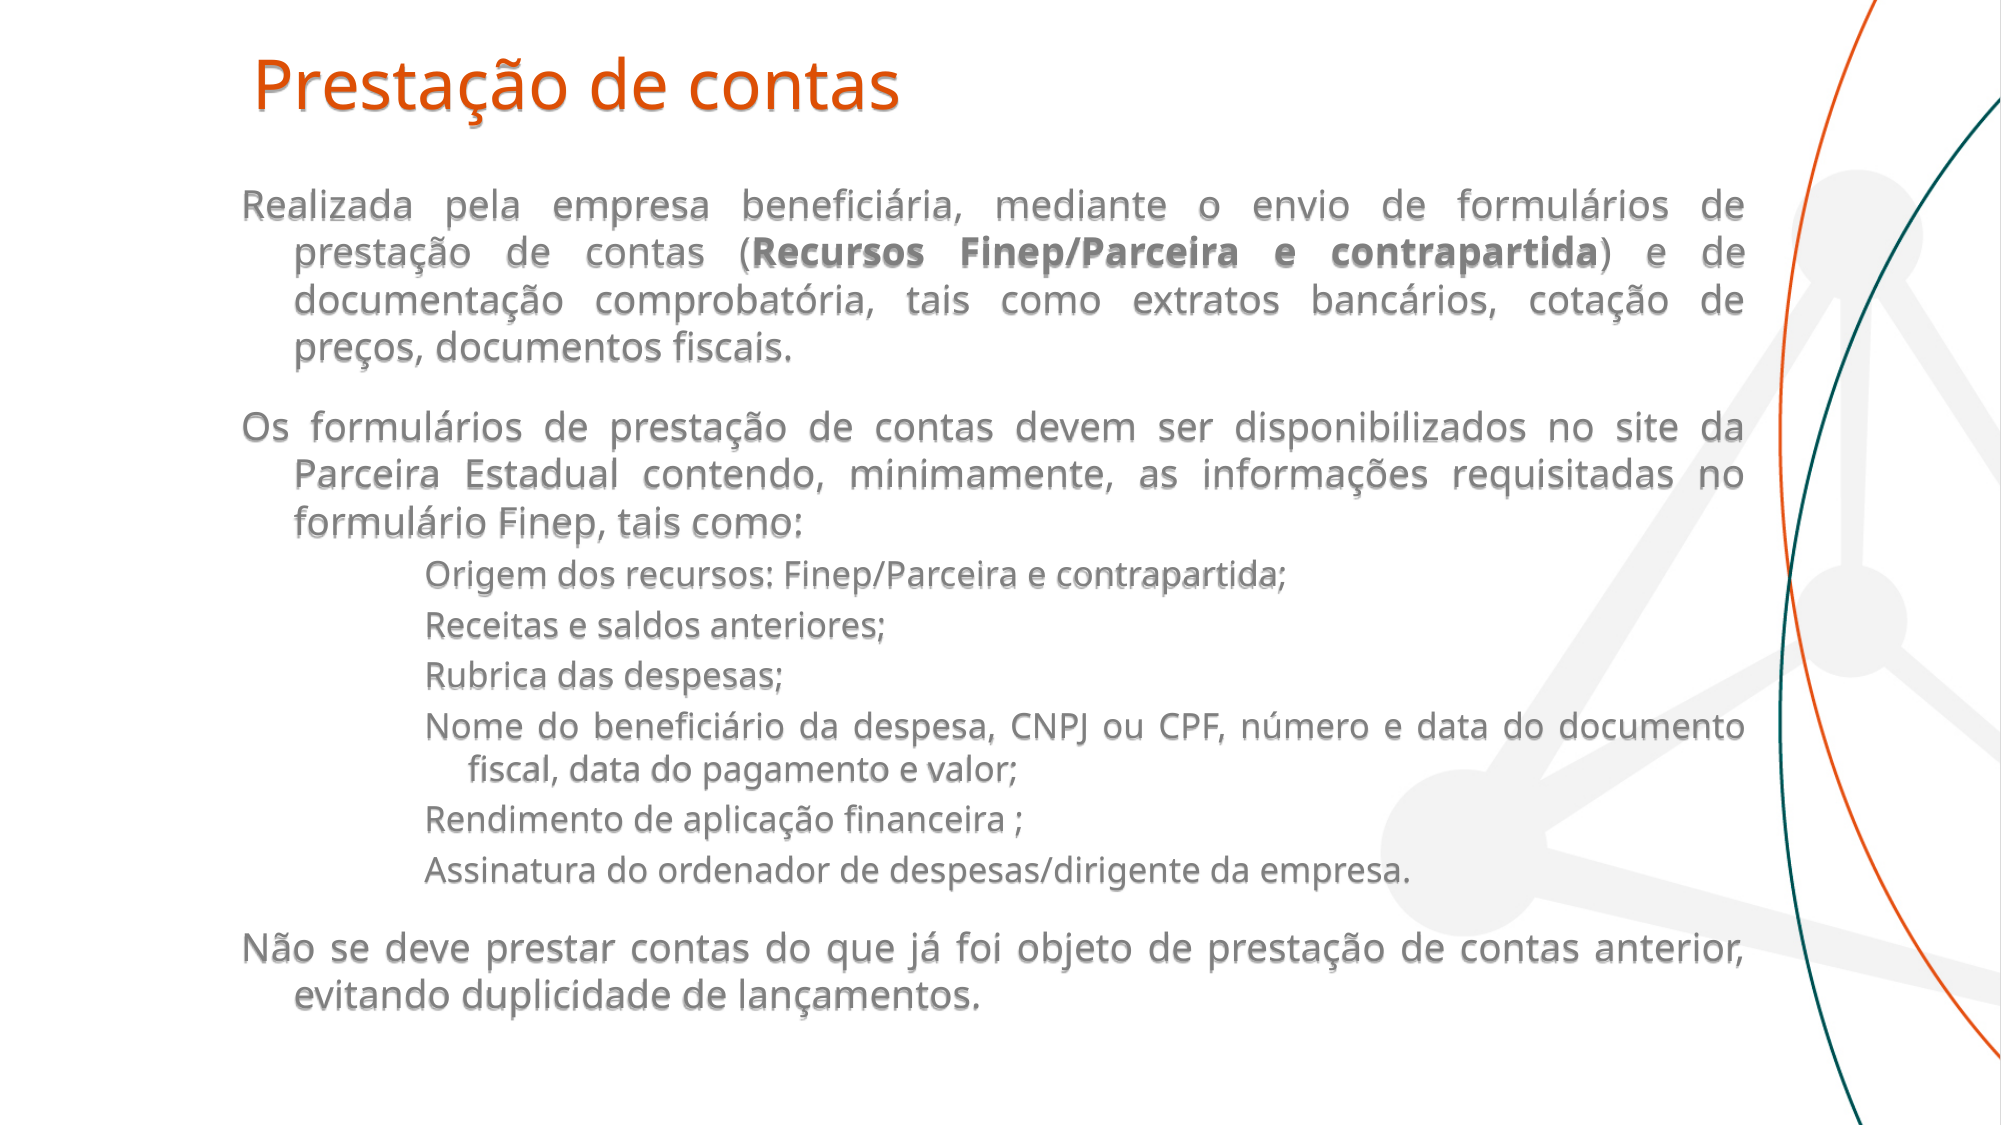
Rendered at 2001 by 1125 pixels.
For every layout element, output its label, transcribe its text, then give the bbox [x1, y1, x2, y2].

text_box Prestação de contas [237, 27, 1250, 138]
text_box Realizada pela empresa beneficiária, mediante o envio de formulários de prestação de contas (Recursos Finep/Parceira e contrapartida) e de documentação comprobatória, tais como extratos bancários, cotação de preços, documentos fiscais. Os formulários de prestação de contas devem ser disponibilizados no site da Parceira Estadual contendo, minimamente, as informações requisitadas no formulário Finep, tais como: Origem dos recursos: Finep/Parceira e contrapartida; Receitas e saldos anteriores; Rubrica das despesas; Nome do beneficiário da despesa, CNPJ ou CPF, número e data do documento fiscal, data do pagamento e valor; Rendimento de aplicação financeira ; Assinatura do ordenador de despesas/dirigente da empresa. Não se deve prestar contas do que já foi objeto de prestação de contas anterior, evitando duplicidade de lançamentos. [226, 172, 1762, 1036]
